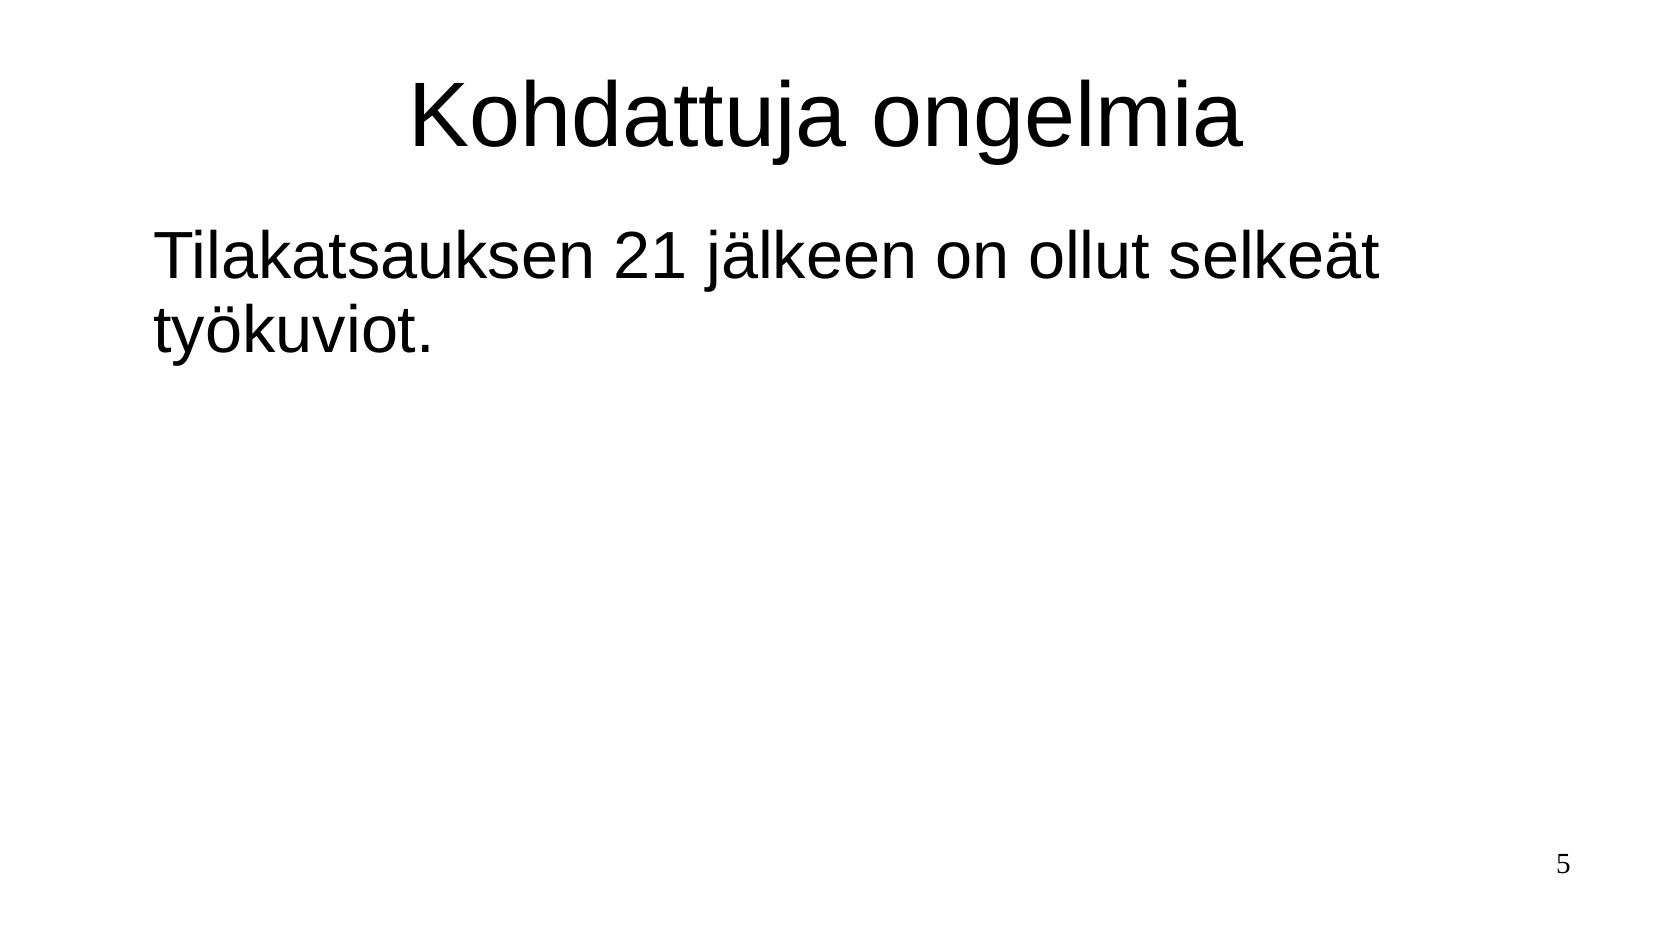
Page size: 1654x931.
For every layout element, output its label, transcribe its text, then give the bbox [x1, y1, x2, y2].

title Kohdattuja ongelmia [82, 37, 1571, 193]
list Tilakatsauksen 21 jälkeen on ollut selkeät työkuviot. [82, 217, 1571, 758]
